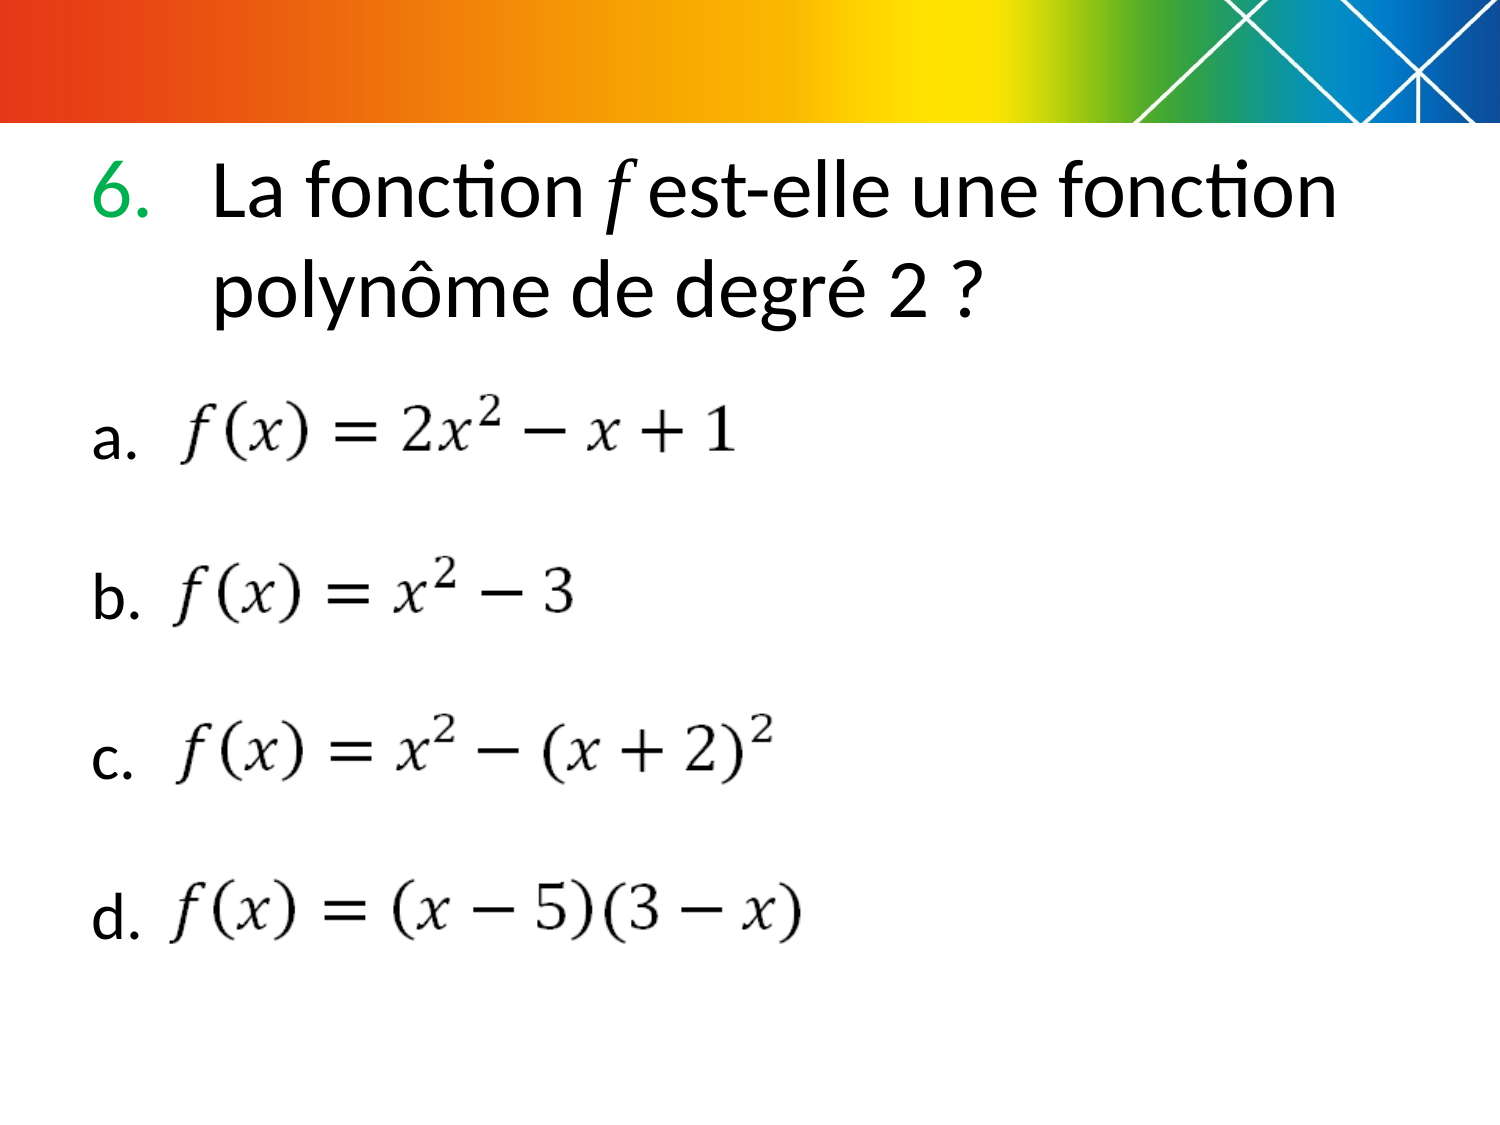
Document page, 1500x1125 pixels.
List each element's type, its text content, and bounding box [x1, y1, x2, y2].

picture [159, 550, 590, 643]
picture [0, 0, 1359, 123]
picture [159, 692, 799, 813]
picture [159, 385, 758, 477]
title La fonction f est-elle une fonction polynôme de degré 2 ? [75, 126, 1426, 342]
picture [159, 857, 835, 963]
text_box a. b. c. d. [76, 385, 904, 961]
picture [1340, 0, 1500, 123]
